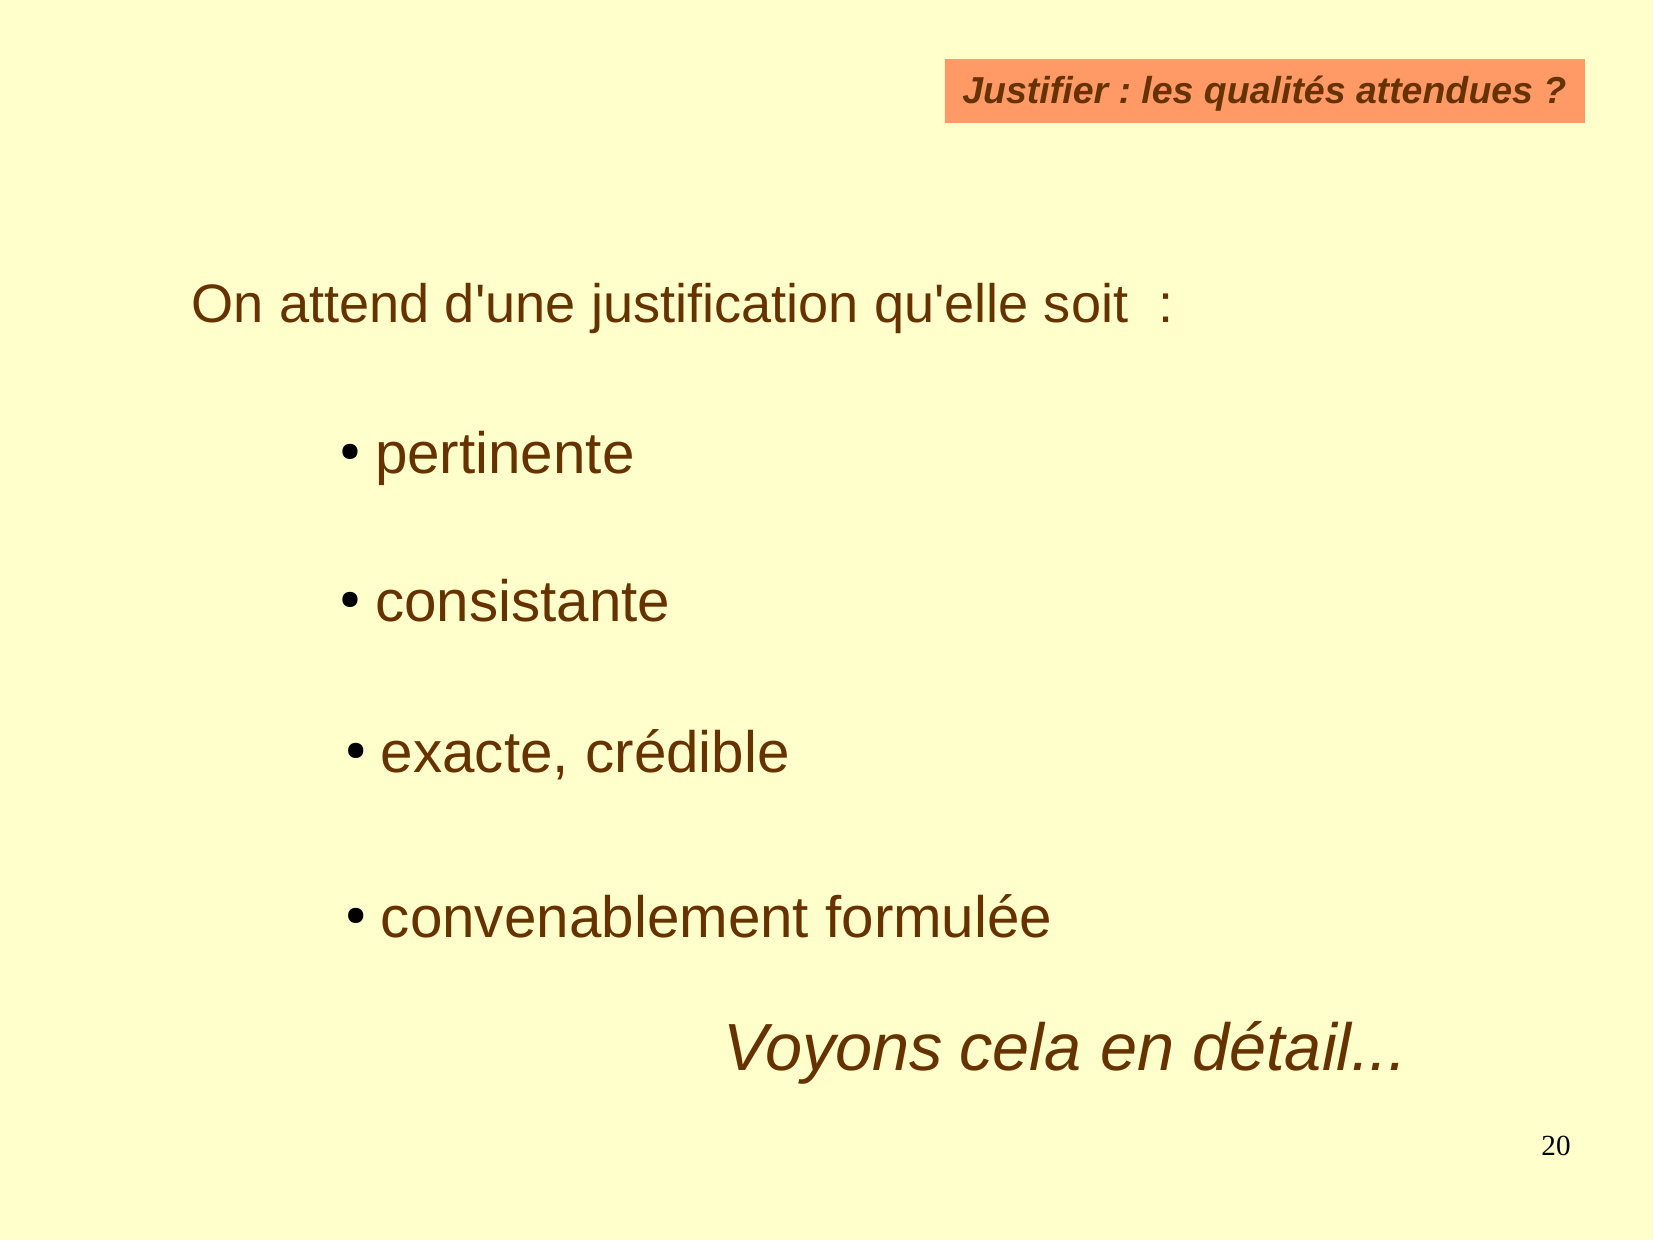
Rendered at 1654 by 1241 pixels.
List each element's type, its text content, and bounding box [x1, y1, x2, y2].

text_box Justifier : les qualités attendues ? [944, 59, 1585, 123]
text_box consistante [324, 561, 739, 680]
text_box On attend d'une justification qu'elle soit : [177, 265, 1270, 384]
text_box Voyons cela en détail... [708, 1002, 1565, 1093]
text_box exacte, crédible [330, 712, 857, 798]
text_box pertinente [324, 413, 709, 494]
text_box convenablement formulée [330, 877, 1099, 975]
